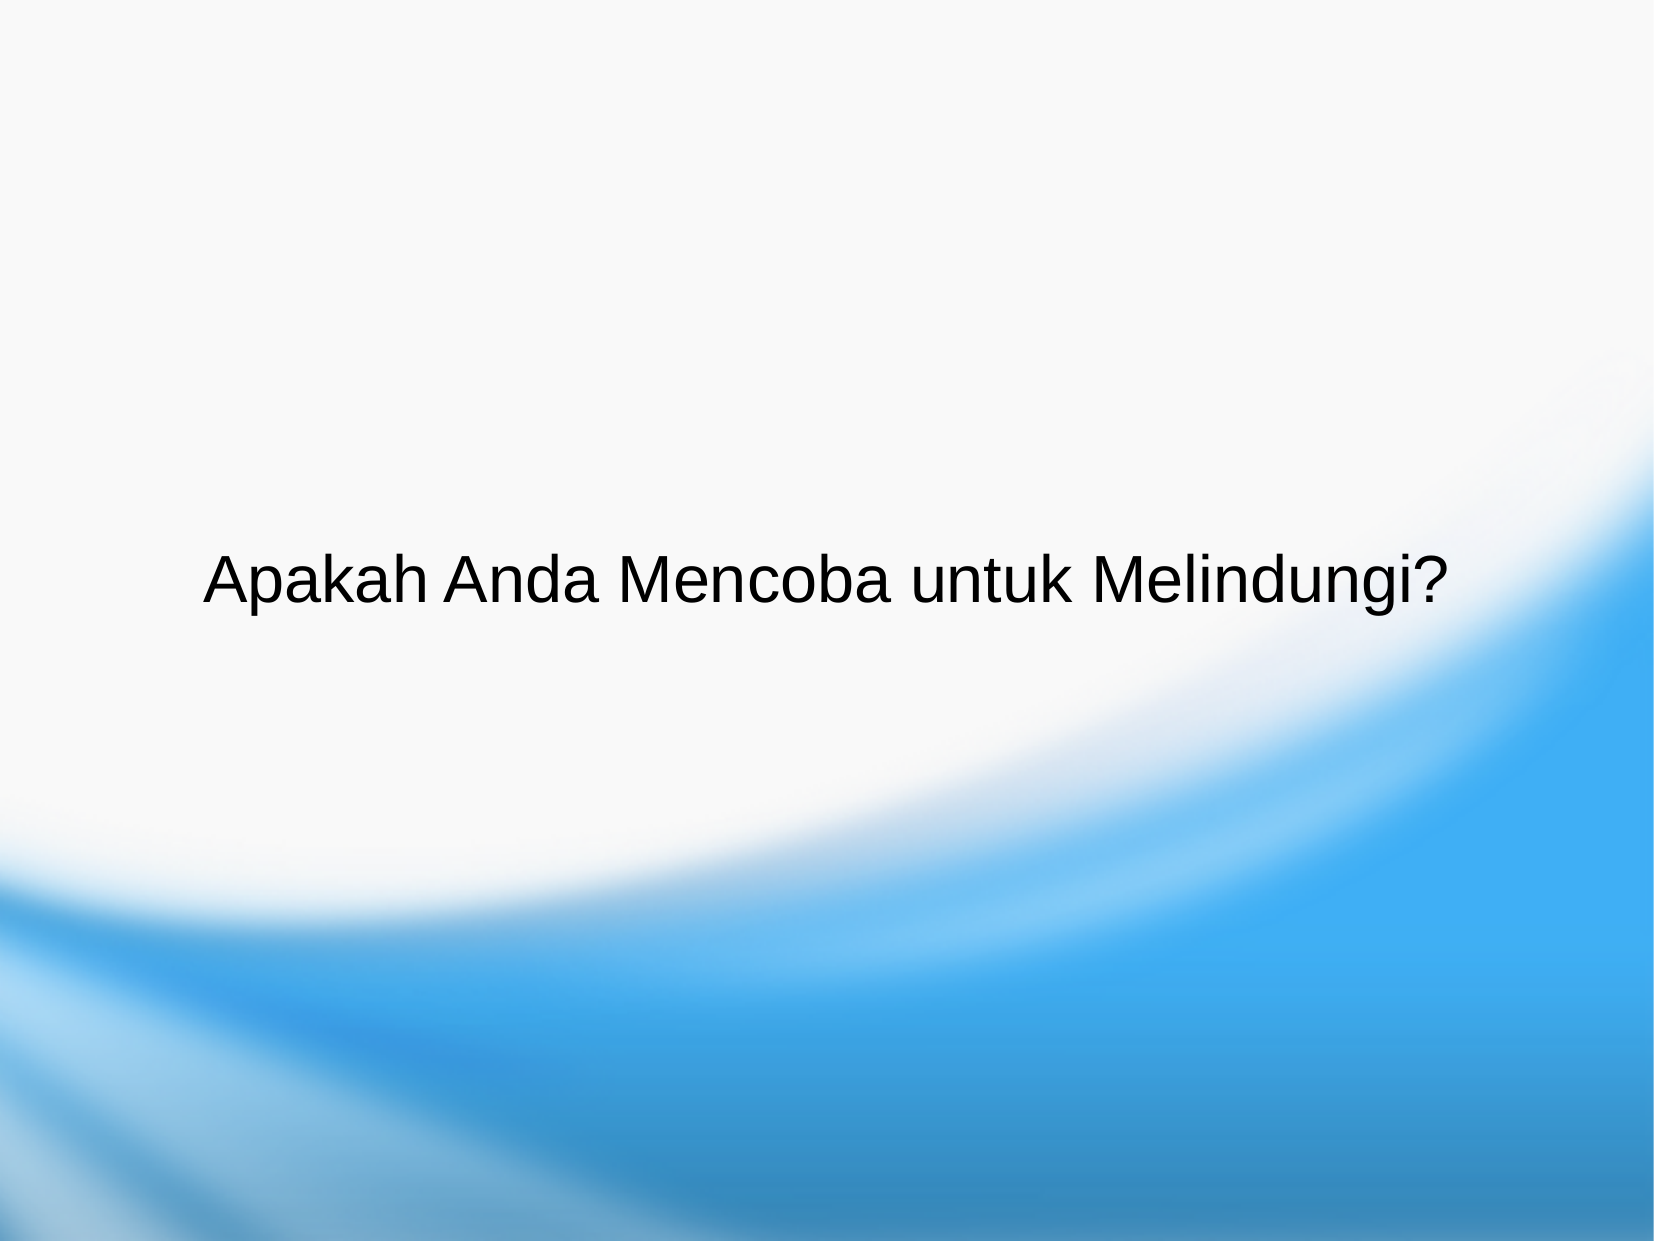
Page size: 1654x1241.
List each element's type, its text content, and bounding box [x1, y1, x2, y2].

picture [0, 0, 1654, 1241]
subtitle Apakah Anda Mencoba untuk Melindungi? [82, 49, 1571, 1109]
